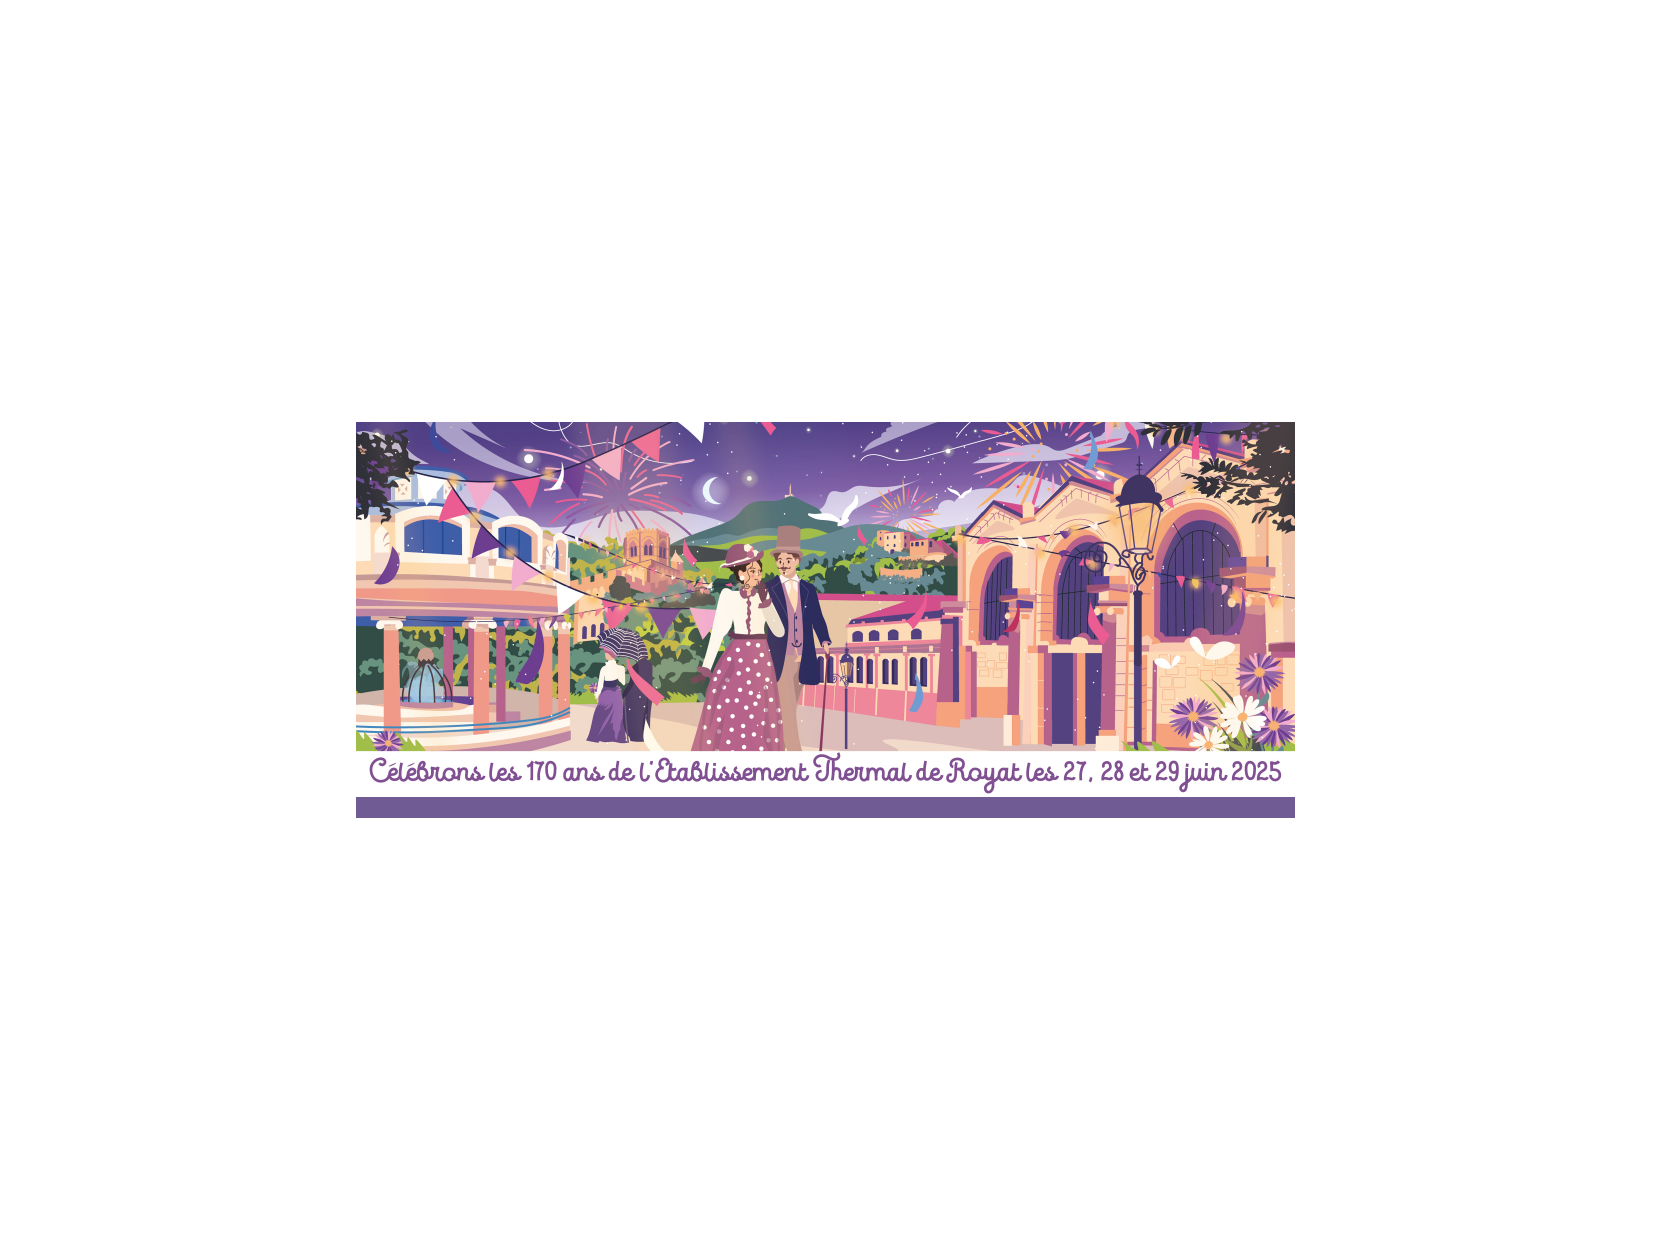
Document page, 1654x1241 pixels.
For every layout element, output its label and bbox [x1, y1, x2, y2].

picture [356, 422, 1295, 819]
